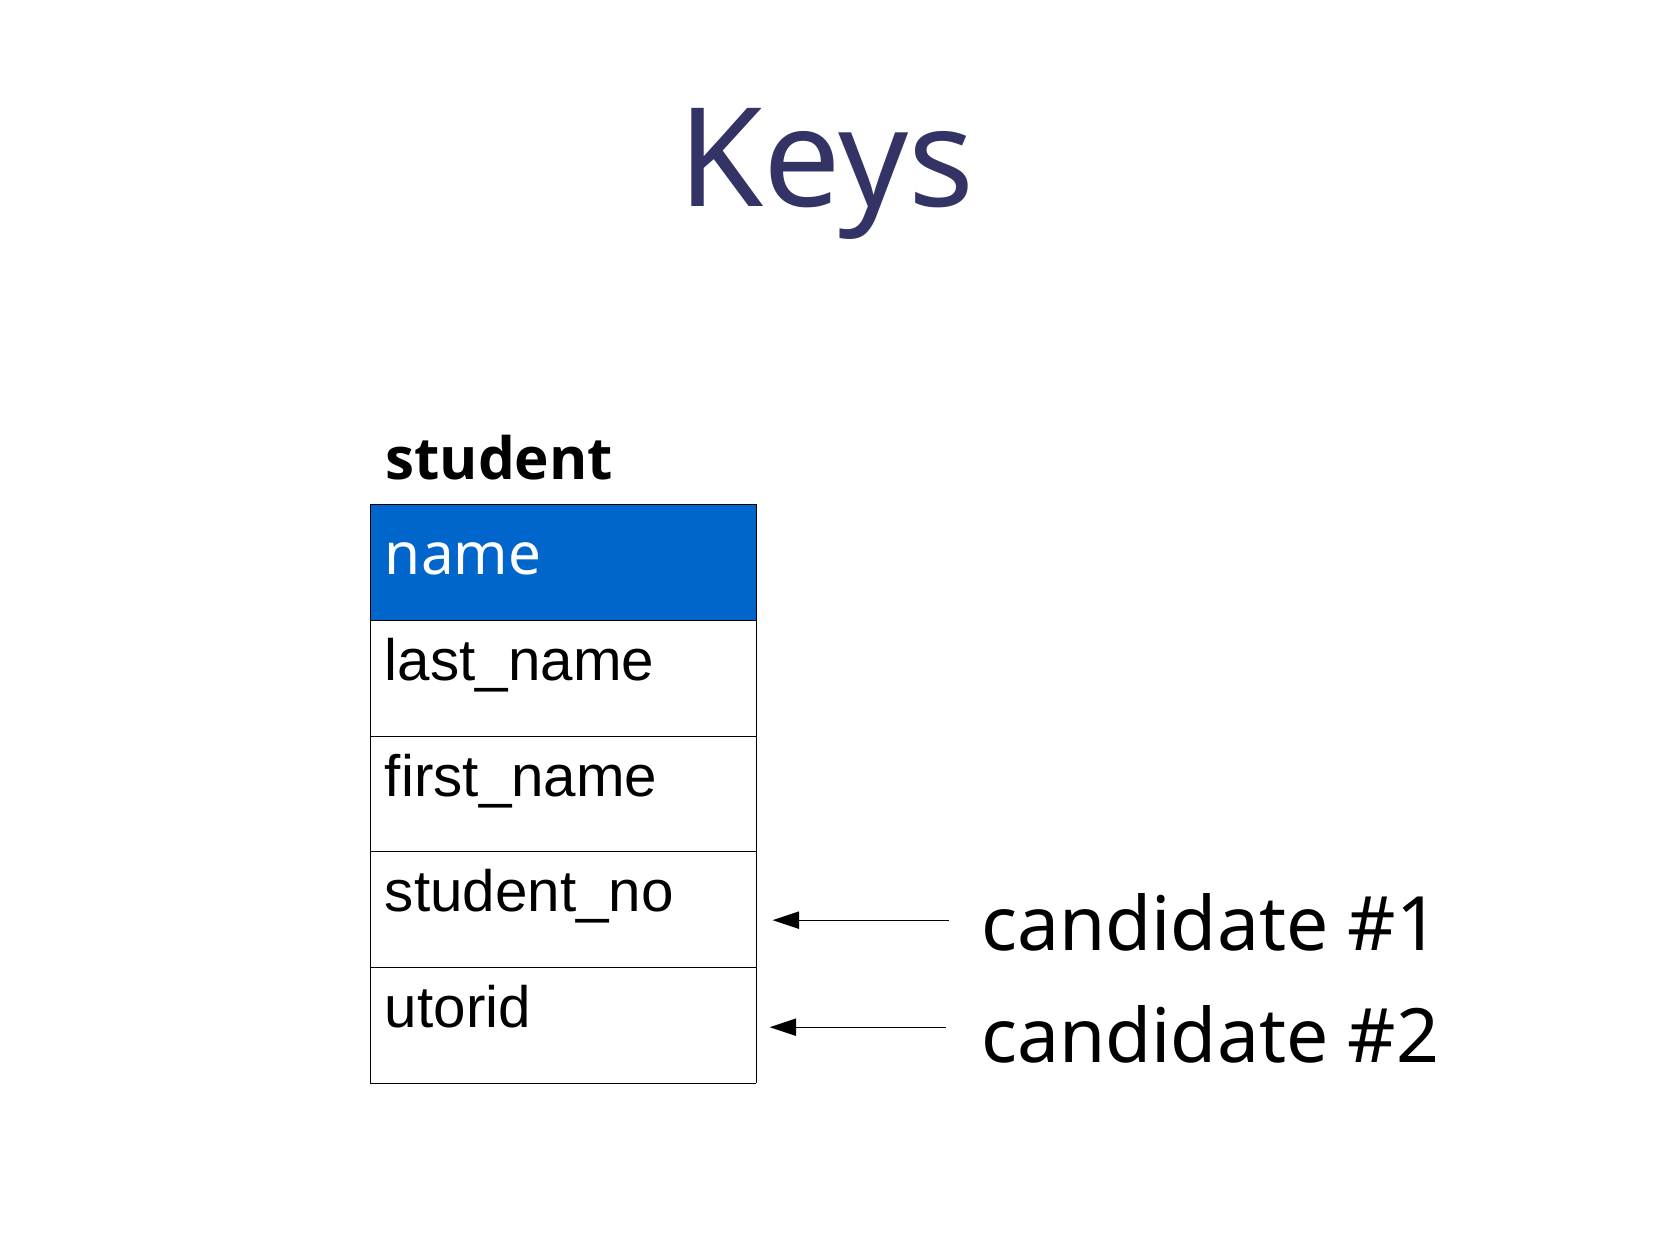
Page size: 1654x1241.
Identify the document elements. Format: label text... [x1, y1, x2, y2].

table_cell utorid [371, 968, 756, 1083]
table_cell first_name [371, 737, 756, 851]
table_cell student_no [371, 852, 756, 967]
text_box candidate #1 [966, 862, 1654, 969]
text_box student [371, 409, 710, 496]
table_header name [371, 505, 756, 620]
title Keys [82, 56, 1571, 250]
table_cell last_name [371, 621, 756, 736]
text_box candidate #2 [966, 975, 1654, 1082]
